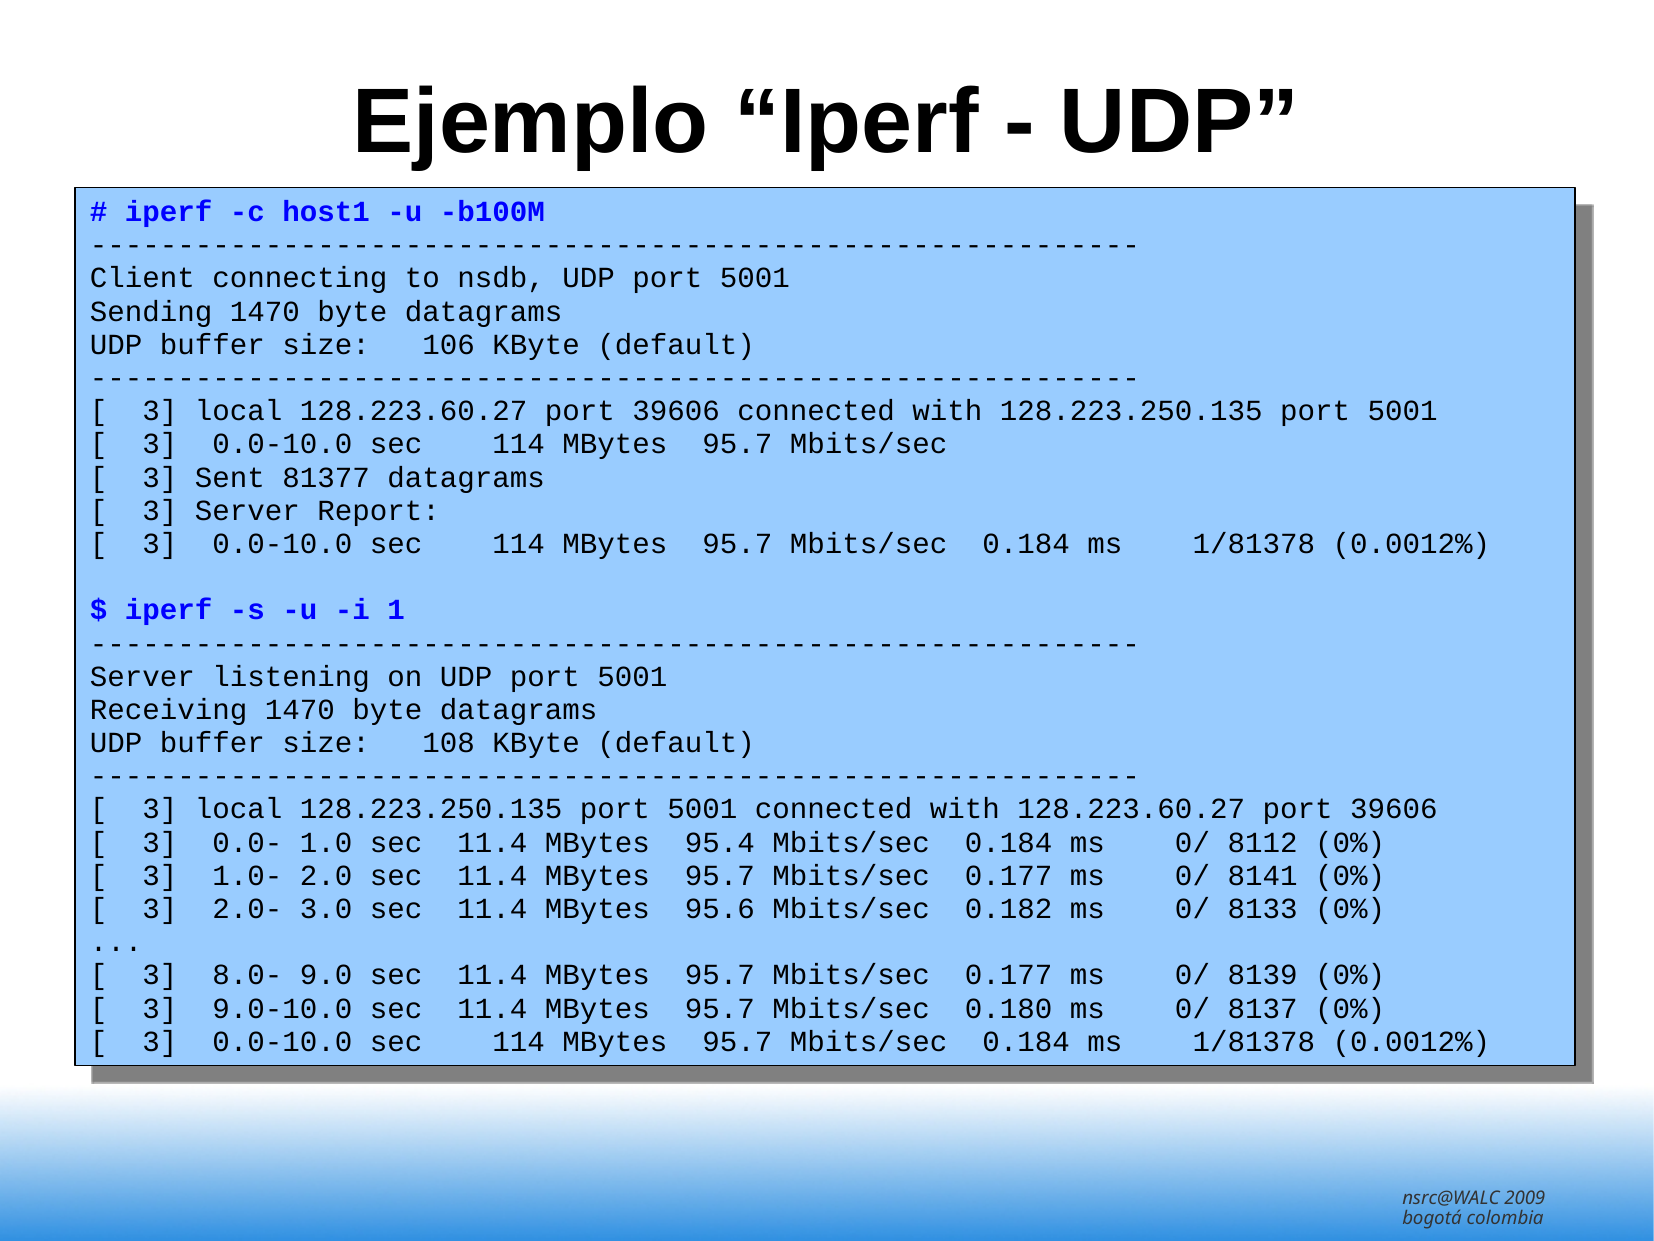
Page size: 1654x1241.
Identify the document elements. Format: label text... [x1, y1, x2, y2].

text_box # iperf -c host1 -u -b100M ------------------------------------------------------------ Client connecting to nsdb, UDP port 5001 Sending 1470 byte datagrams UDP buffer size: 106 KByte (default)‏ ------------------------------------------------------------ [ 3] local 128.223.60.27 port 39606 connected with 128.223.250.135 port 5001 [ 3] 0.0-10.0 sec 114 MBytes 95.7 Mbits/sec [ 3] Sent 81377 datagrams [ 3] Server Report: [ 3] 0.0-10.0 sec 114 MBytes 95.7 Mbits/sec 0.184 ms 1/81378 (0.0012%)‏ $ iperf -s -u -i 1 ------------------------------------------------------------ Server listening on UDP port 5001 Receiving 1470 byte datagrams UDP buffer size: 108 KByte (default)‏ ------------------------------------------------------------ [ 3] local 128.223.250.135 port 5001 connected with 128.223.60.27 port 39606 [ 3] 0.0- 1.0 sec 11.4 MBytes 95.4 Mbits/sec 0.184 ms 0/ 8112 (0%)‏ [ 3] 1.0- 2.0 sec 11.4 MBytes 95.7 Mbits/sec 0.177 ms 0/ 8141 (0%)‏ [ 3] 2.0- 3.0 sec 11.4 MBytes 95.6 Mbits/sec 0.182 ms 0/ 8133 (0%)‏ ...‏ [ 3] 8.0- 9.0 sec 11.4 MBytes 95.7 Mbits/sec 0.177 ms 0/ 8139 (0%)‏ [ 3] 9.0-10.0 sec 11.4 MBytes 95.7 Mbits/sec 0.180 ms 0/ 8137 (0%)‏ [ 3] 0.0-10.0 sec 114 MBytes 95.7 Mbits/sec 0.184 ms 1/81378 (0.0012%)‏ [75, 187, 1576, 1066]
title Ejemplo “Iperf - UDP” [82, 49, 1571, 187]
picture [0, 1083, 1654, 1241]
